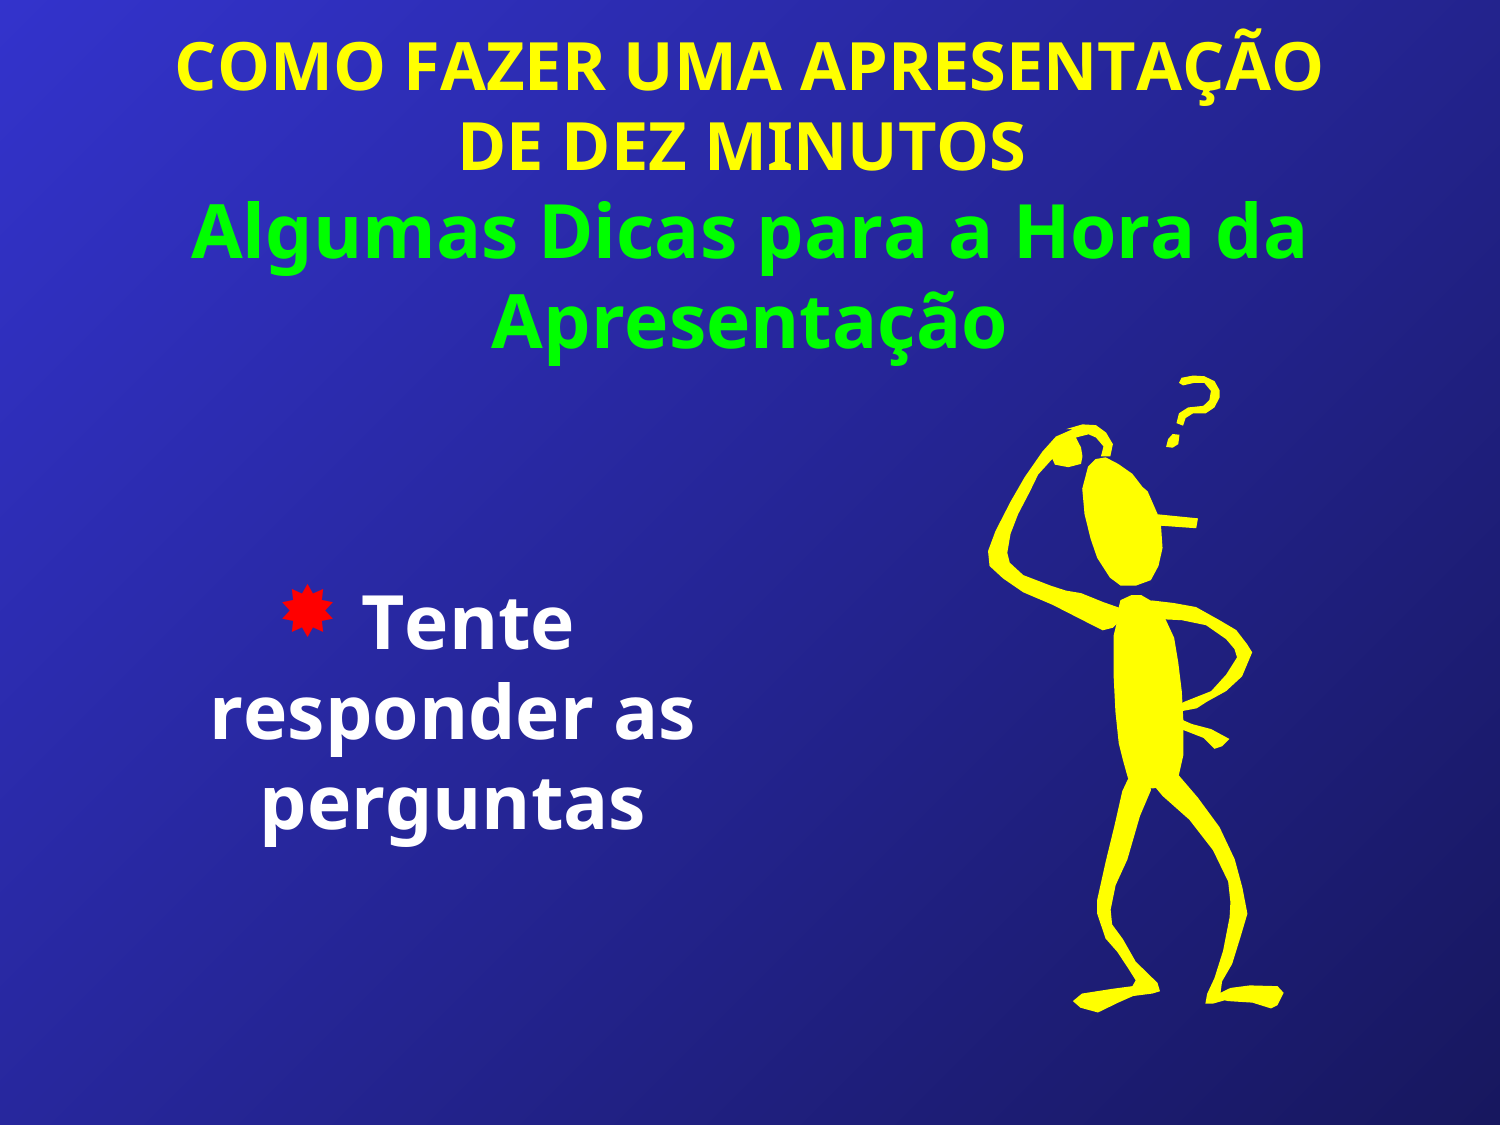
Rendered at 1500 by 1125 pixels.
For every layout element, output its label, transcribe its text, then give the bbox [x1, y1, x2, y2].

list Tente responder as perguntas [112, 324, 738, 1001]
title COMO FAZER UMA APRESENTAÇÃO DE DEZ MINUTOS Algumas Dicas para a Hora da Apresentação [112, 16, 1388, 372]
chart [987, 375, 1284, 1013]
